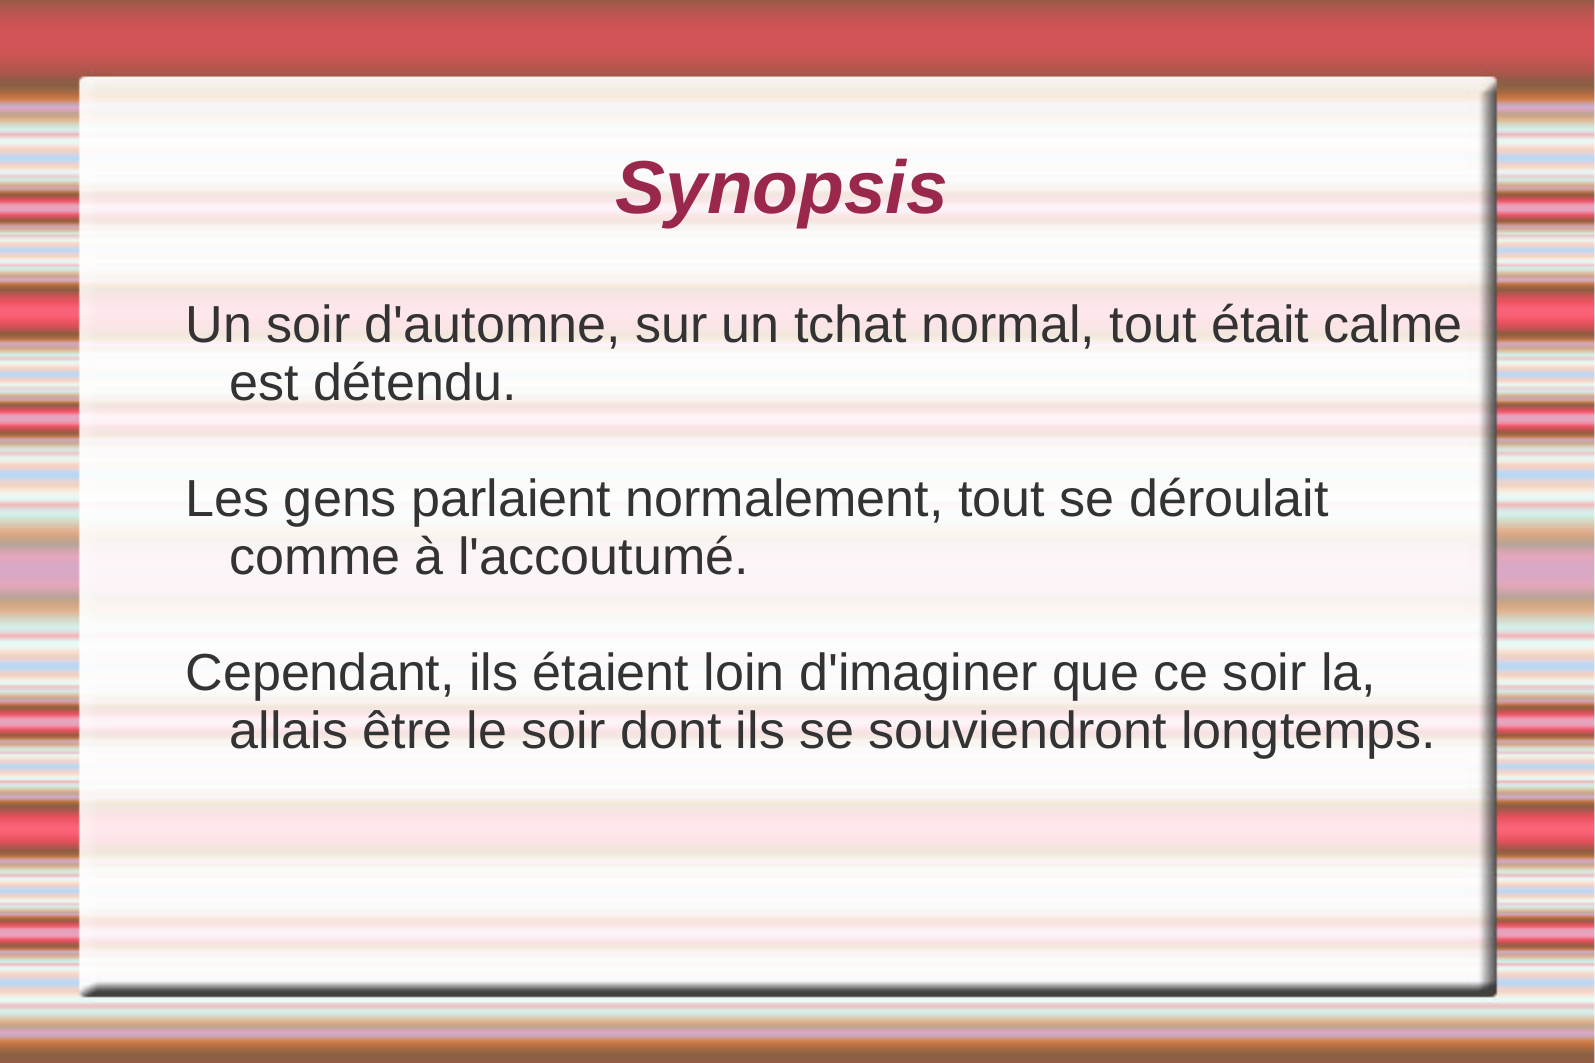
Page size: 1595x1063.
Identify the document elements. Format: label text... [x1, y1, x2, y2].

title Synopsis [85, 98, 1479, 276]
picture [0, 0, 1595, 1063]
list Un soir d'automne, sur un tchat normal, tout était calme est détendu. Les gens parlaient normalement, tout se déroulait comme à l'accoutumé. Cependant, ils étaient loin d'imaginer que ce soir la, allais être le soir dont ils se souviendront longtemps. [147, 295, 1479, 966]
